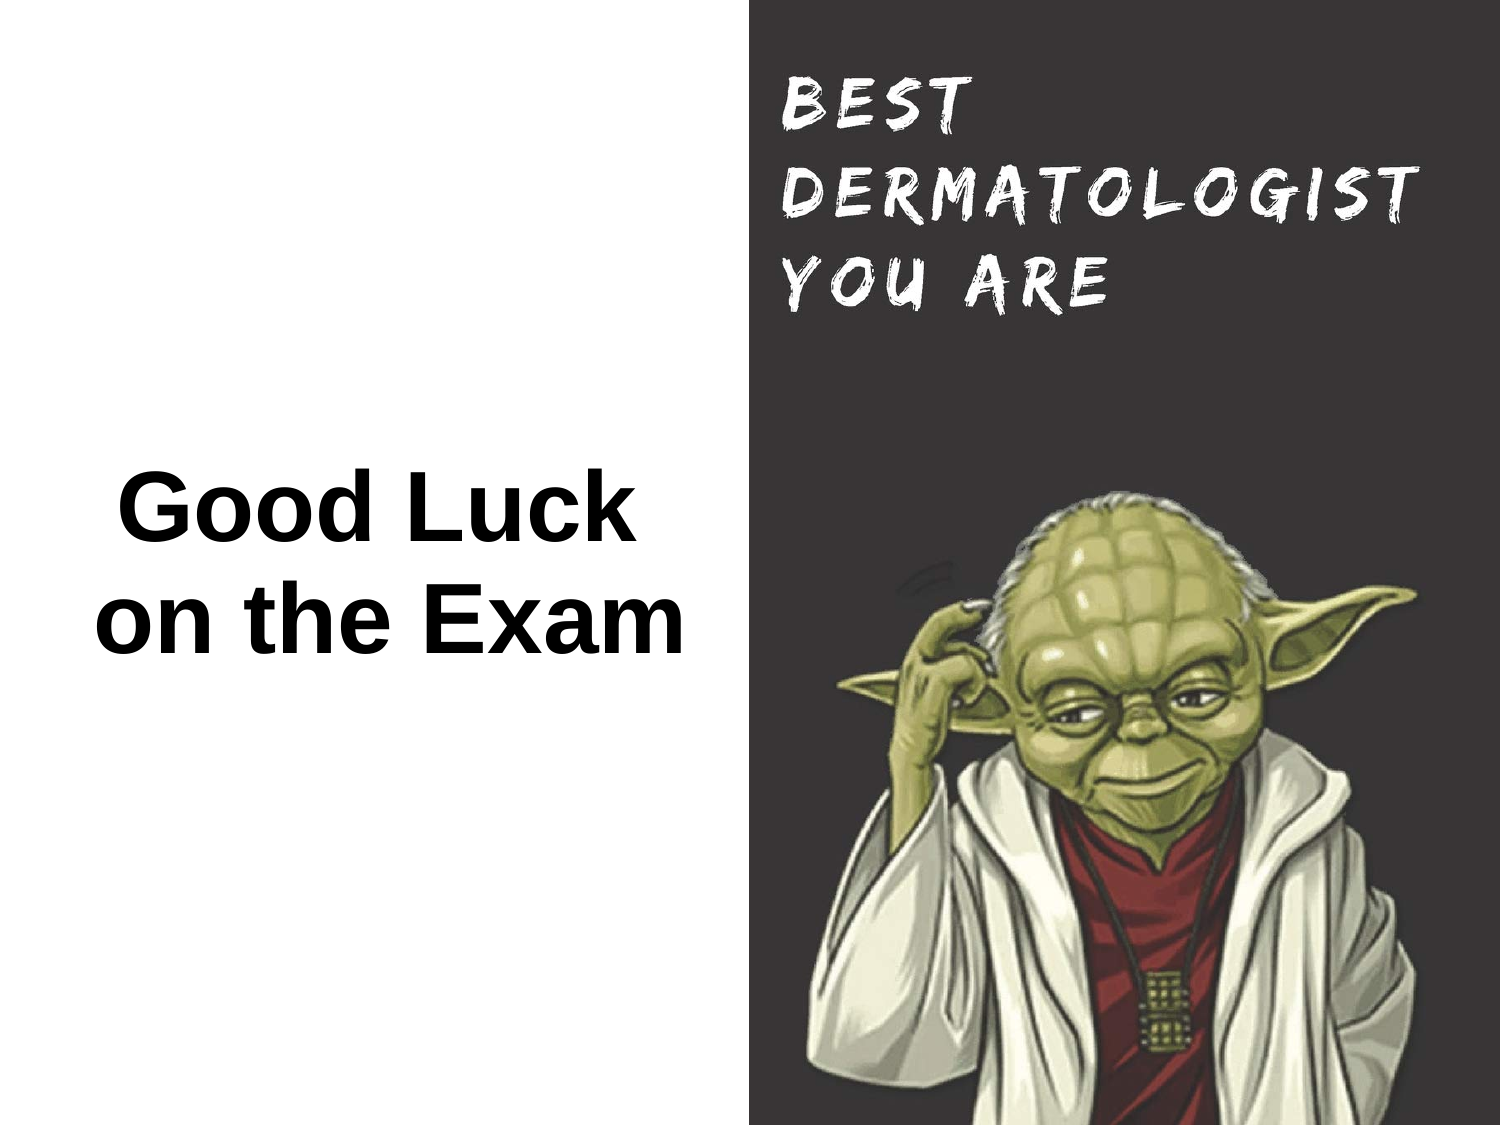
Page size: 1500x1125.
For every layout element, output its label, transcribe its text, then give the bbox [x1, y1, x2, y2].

subtitle Good Luck on the Exam [0, 438, 749, 687]
picture [749, 0, 1500, 1125]
